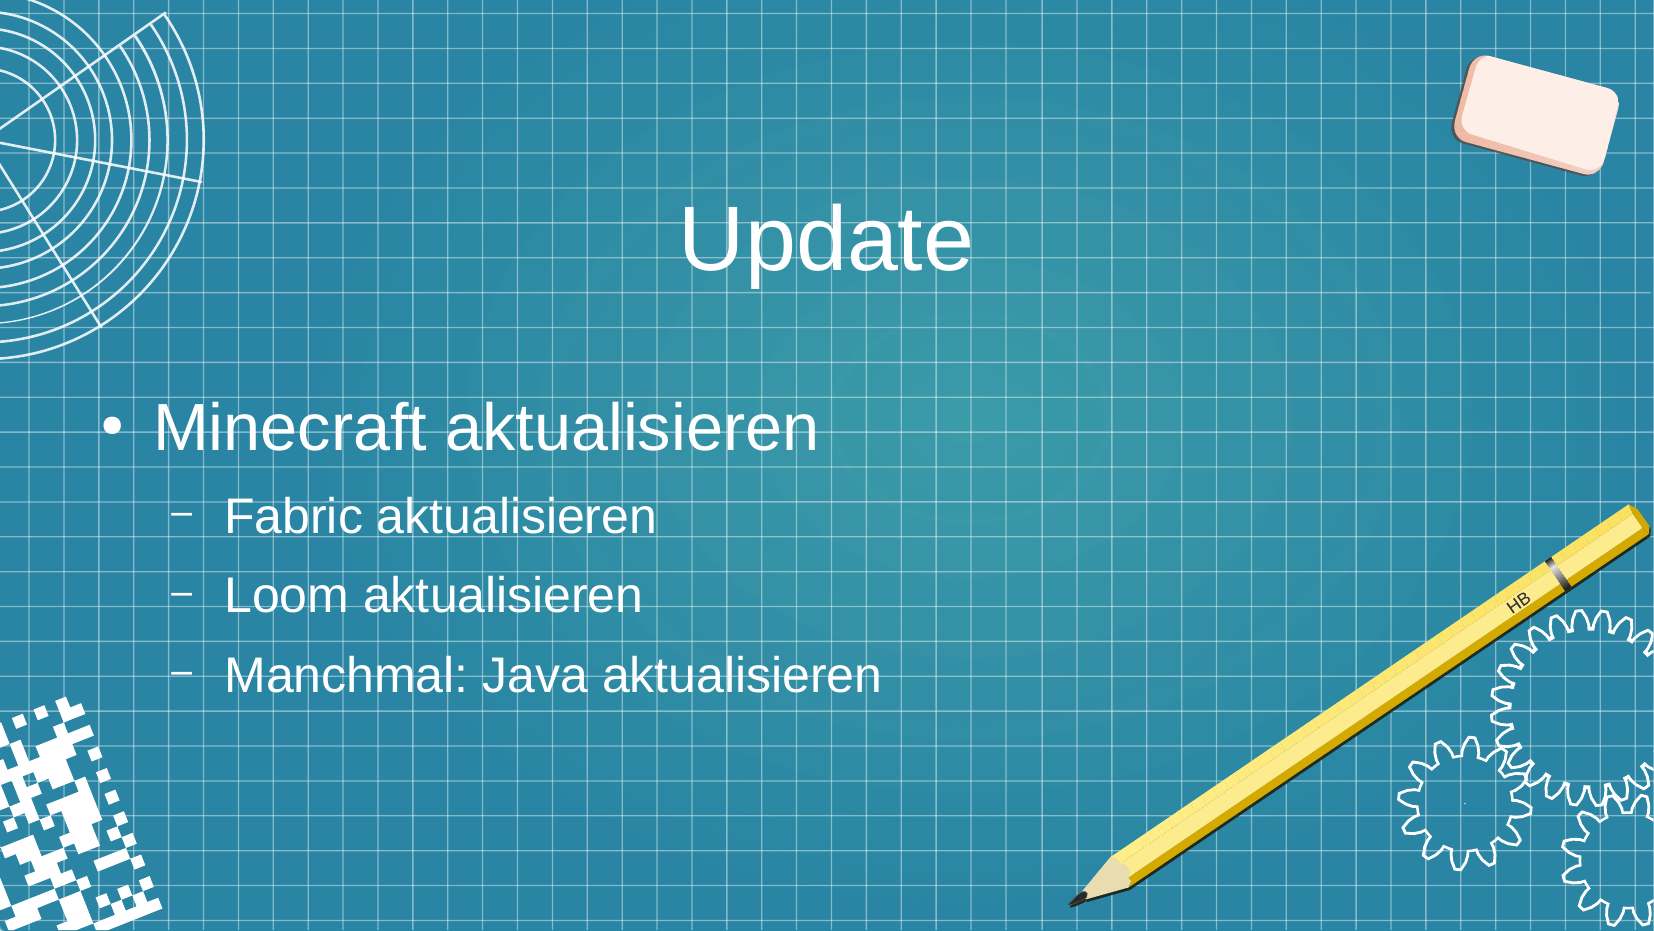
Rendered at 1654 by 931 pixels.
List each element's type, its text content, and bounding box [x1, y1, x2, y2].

list Minecraft aktualisieren Fabric aktualisieren Loom aktualisieren Manchmal: Java aktualisieren [82, 389, 1571, 842]
title Update [82, 132, 1571, 346]
